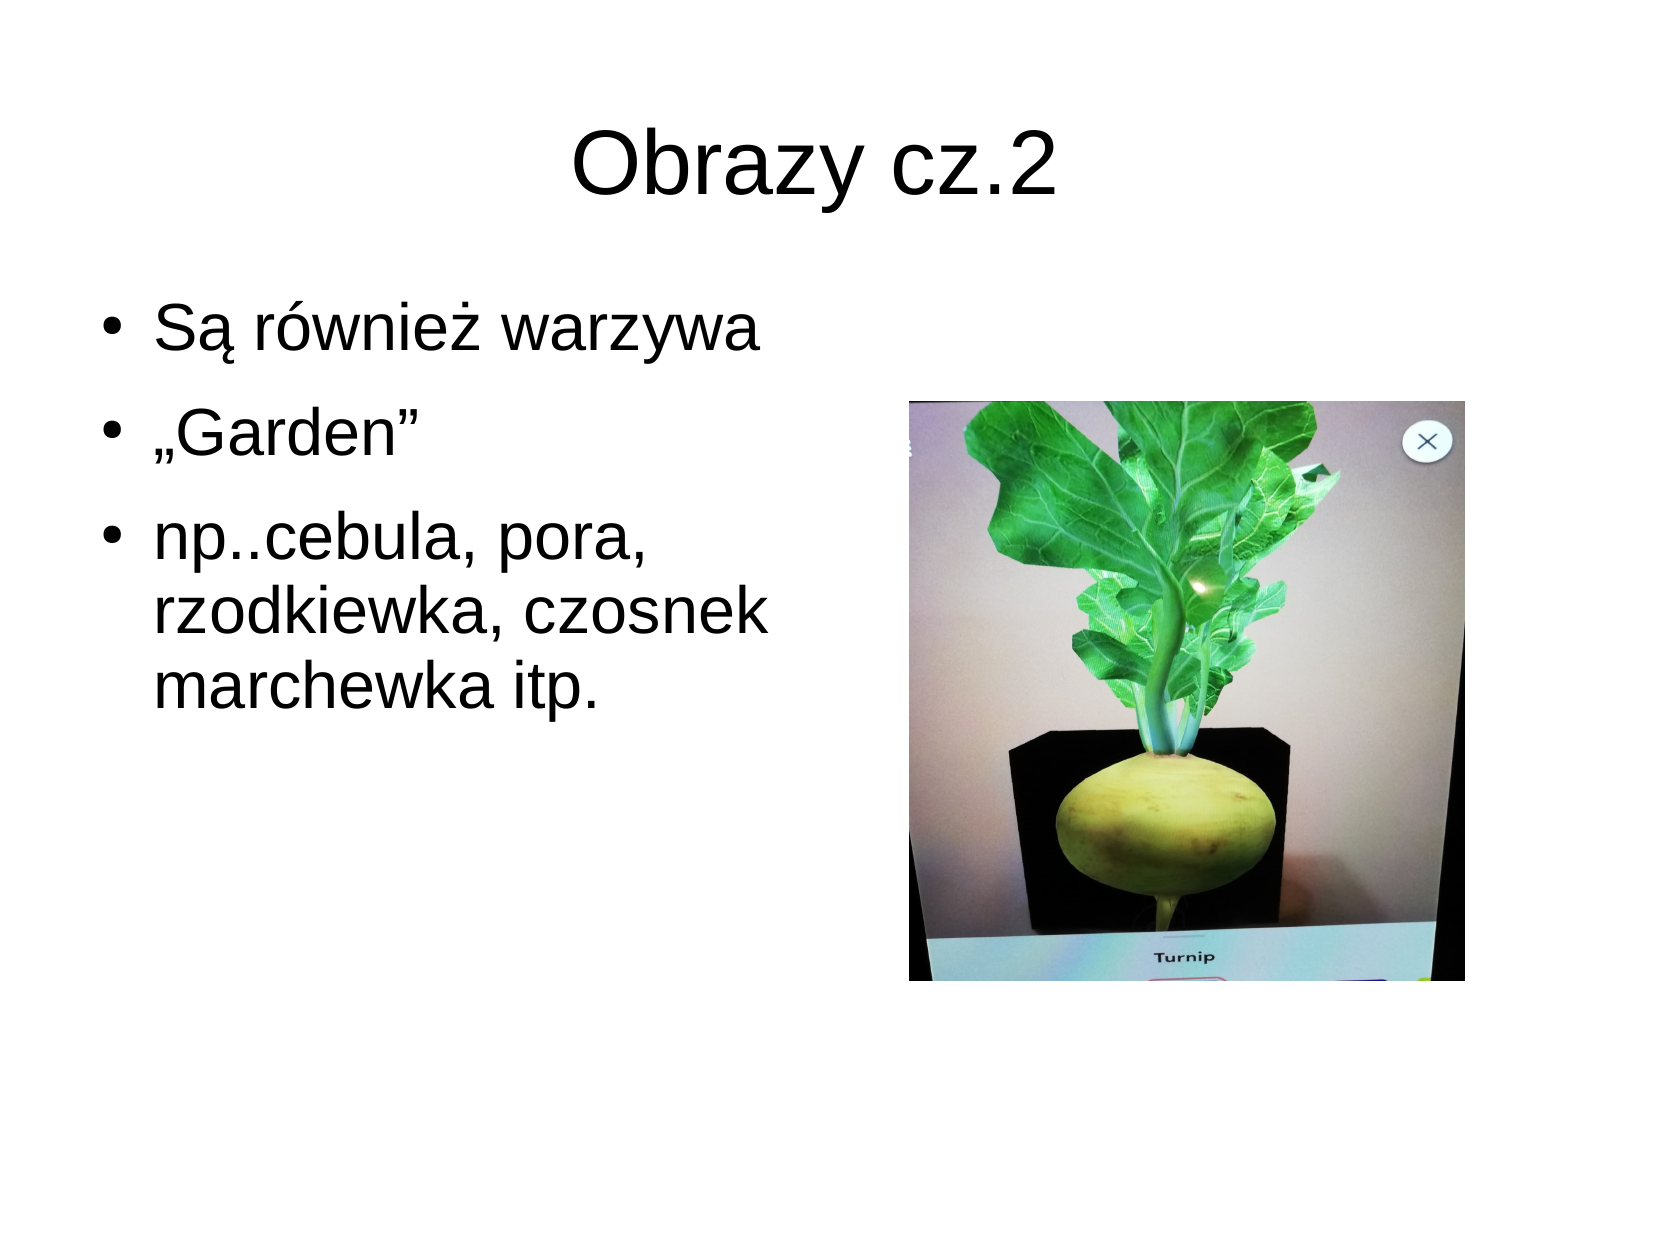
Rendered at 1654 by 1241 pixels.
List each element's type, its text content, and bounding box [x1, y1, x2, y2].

picture [909, 401, 1465, 981]
list Są również warzywa „Garden” np..cebula, pora, rzodkiewka, czosnek marchewka itp. [82, 290, 809, 1109]
title Obrazy cz.2 [70, 59, 1559, 267]
